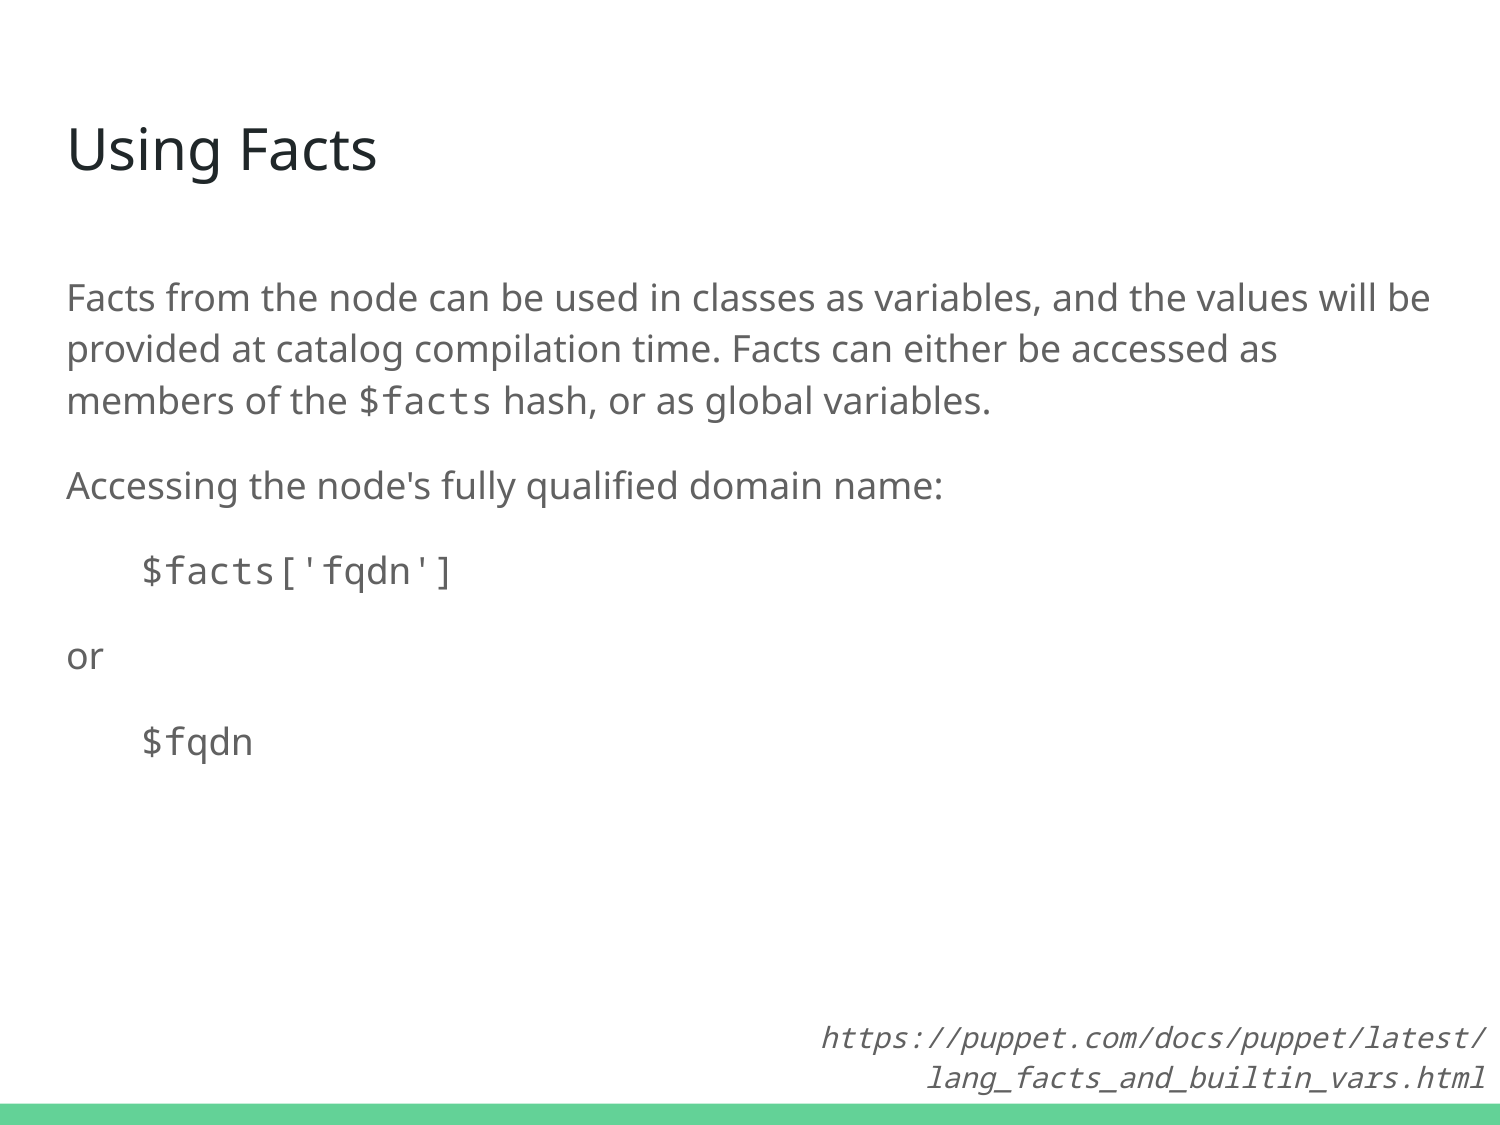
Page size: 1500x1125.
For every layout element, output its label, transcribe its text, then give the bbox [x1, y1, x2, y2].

title Using Facts [51, 97, 1449, 223]
list Facts from the node can be used in classes as variables, and the values will be provided at catalog compilation time. Facts can either be accessed as members of the $facts hash, or as global variables. Accessing the node's fully qualified domain name: $facts['fqdn'] or $fqdn [51, 252, 1449, 1000]
text_box https://puppet.com/docs/puppet/latest/lang_facts_and_builtin_vars.html [293, 999, 1500, 1107]
